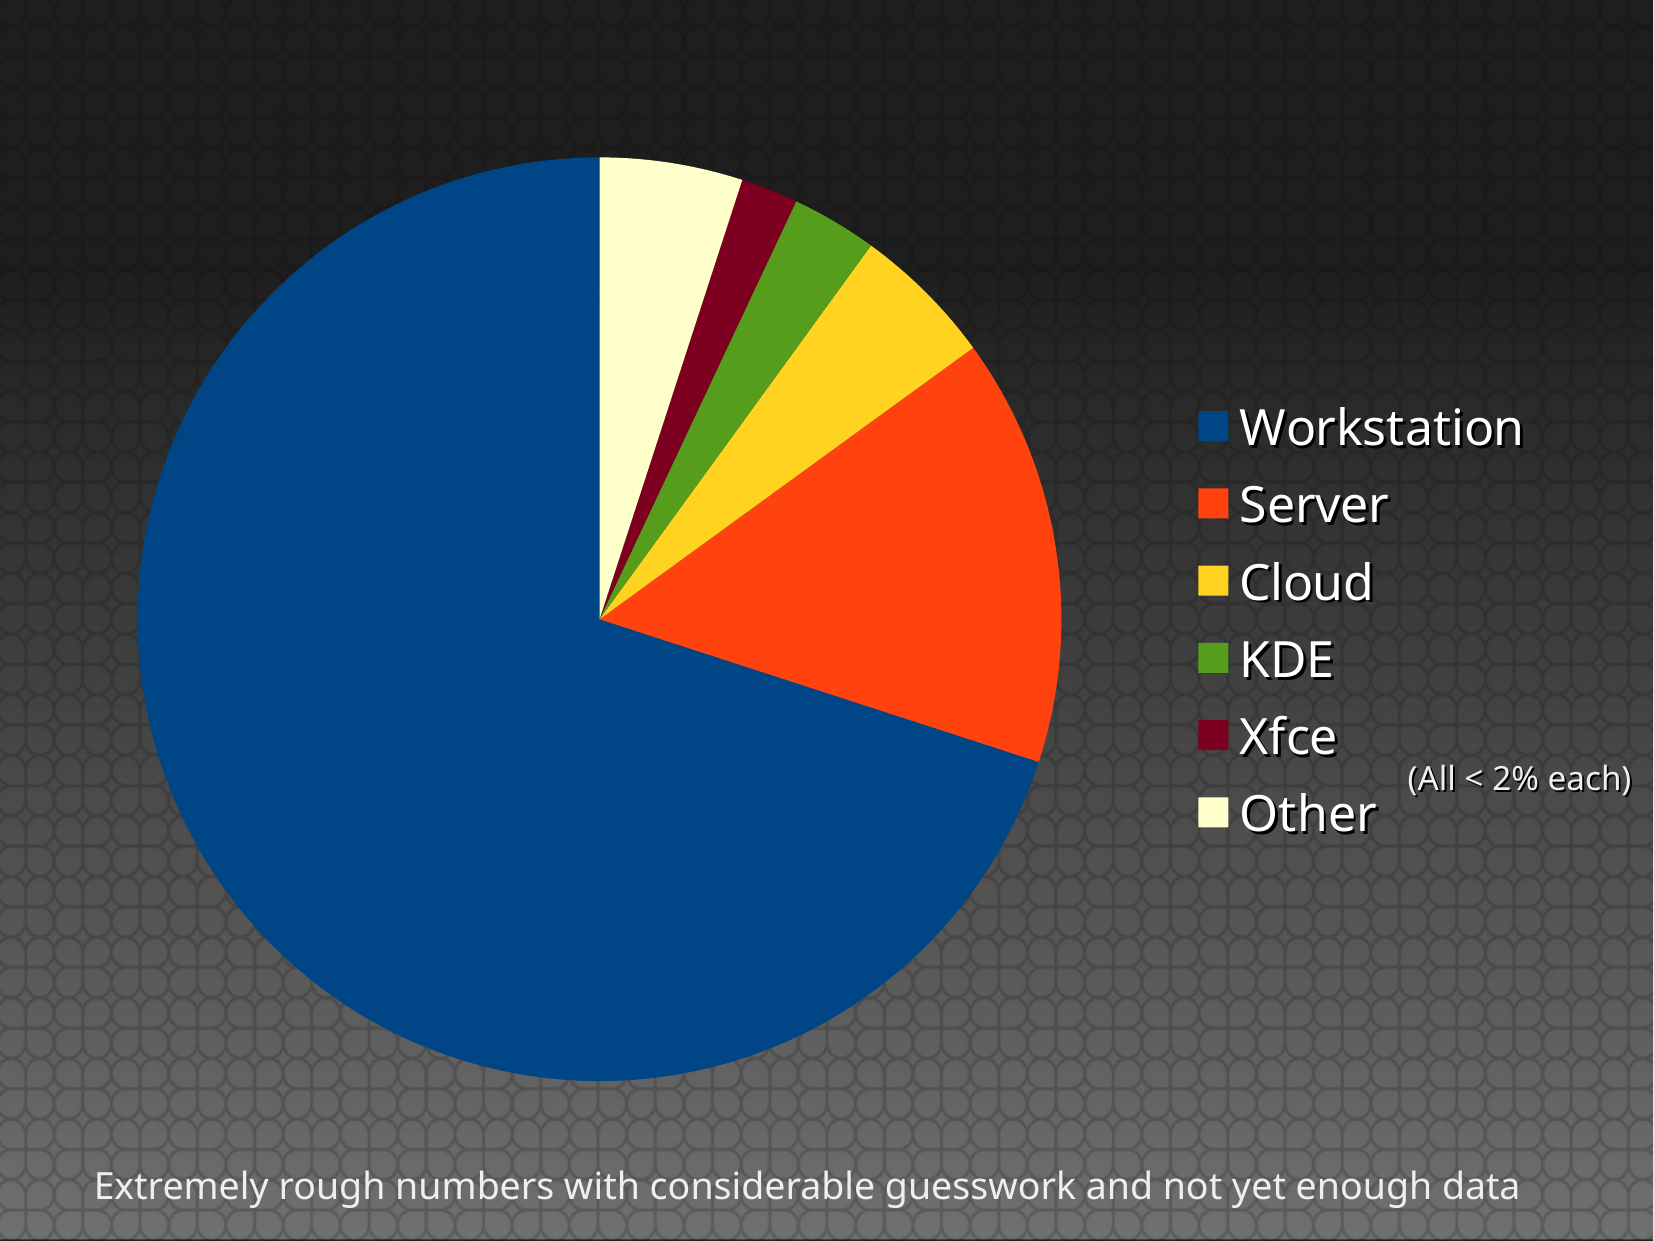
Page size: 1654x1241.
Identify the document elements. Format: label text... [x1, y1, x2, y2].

picture [0, 0, 1654, 1241]
chart [17, 138, 1555, 1101]
text_box Extremely rough numbers with considerable guesswork and not yet enough data [78, 1152, 1598, 1218]
text_box (All < 2% each) [1392, 747, 1653, 847]
